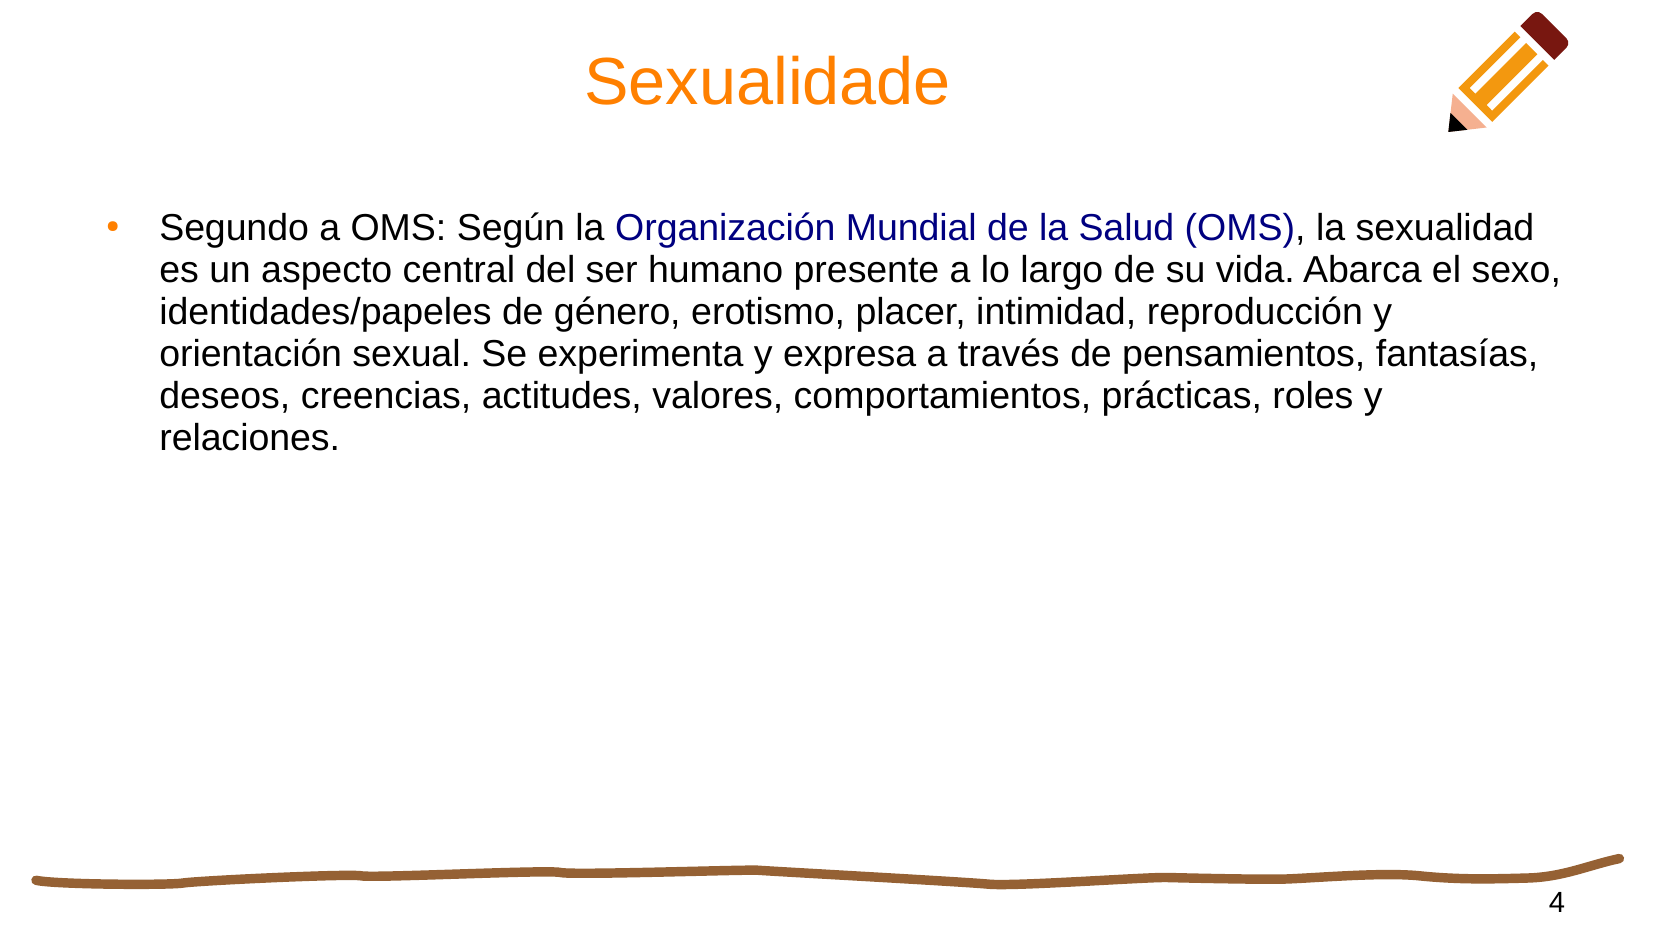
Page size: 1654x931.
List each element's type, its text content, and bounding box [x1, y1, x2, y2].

list Segundo a OMS: Según la Organización Mundial de la Salud (OMS), la sexualidad es un aspecto central del ser humano presente a lo largo de su vida. Abarca el sexo, identidades/papeles de género, erotismo, placer, intimidad, reproducción y orientación sexual. Se experimenta y expresa a través de pensamientos, fantasías, deseos, creencias, actitudes, valores, comportamientos, prácticas, roles y relaciones. [88, 206, 1565, 857]
title Sexualidade [88, 29, 1447, 133]
